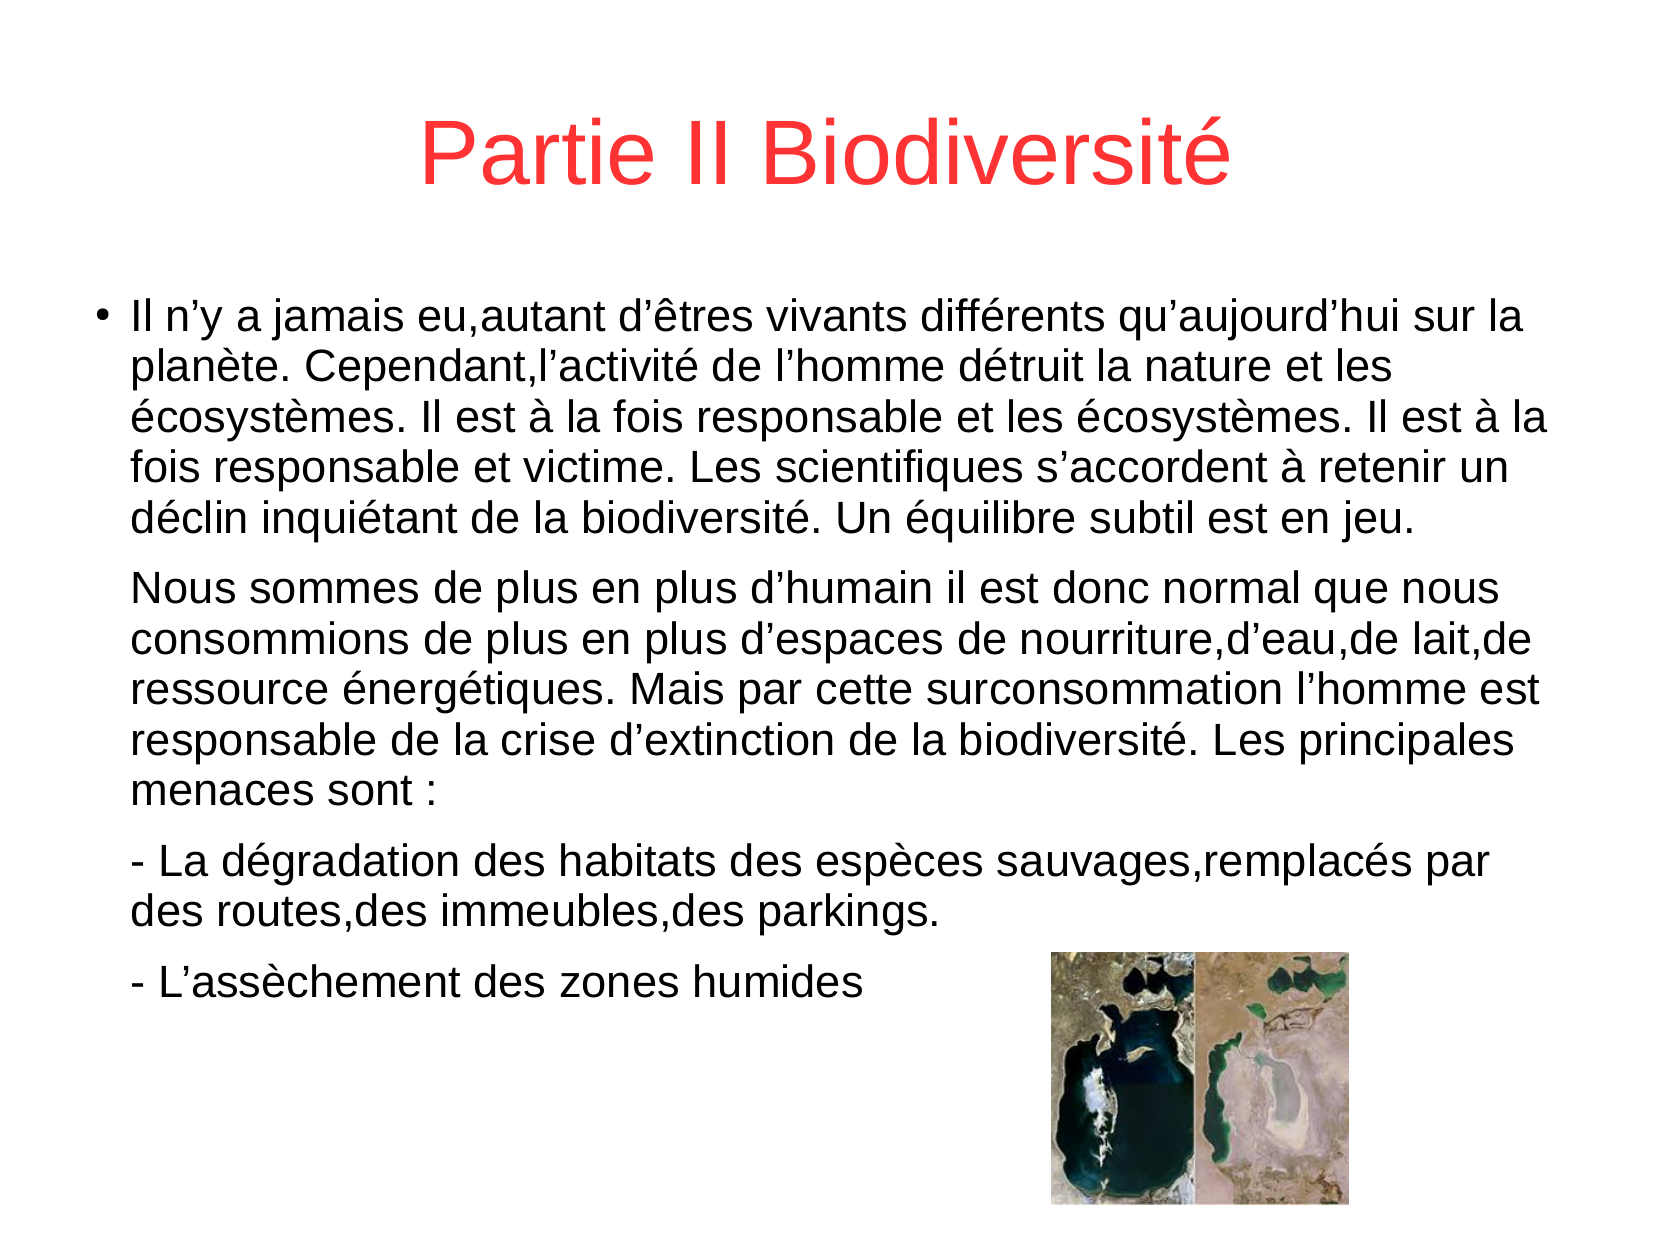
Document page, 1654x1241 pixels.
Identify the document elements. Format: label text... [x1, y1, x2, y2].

title Partie II Biodiversité [82, 49, 1571, 257]
picture [1051, 952, 1349, 1205]
list Il n’y a jamais eu,autant d’êtres vivants différents qu’aujourd’hui sur la planète. Cependant,l’activité de l’homme détruit la nature et les écosystèmes. Il est à la fois responsable et les écosystèmes. Il est à la fois responsable et victime. Les scientifiques s’accordent à retenir un déclin inquiétant de la biodiversité. Un équilibre subtil est en jeu. Nous sommes de plus en plus d’humain il est donc normal que nous consommions de plus en plus d’espaces de nourriture,d’eau,de lait,de ressource énergétiques. Mais par cette surconsommation l’homme est responsable de la crise d’extinction de la biodiversité. Les principales menaces sont : - La dégradation des habitats des espèces sauvages,remplacés par des routes,des immeubles,des parkings. - L’assèchement des zones humides [82, 290, 1571, 1010]
